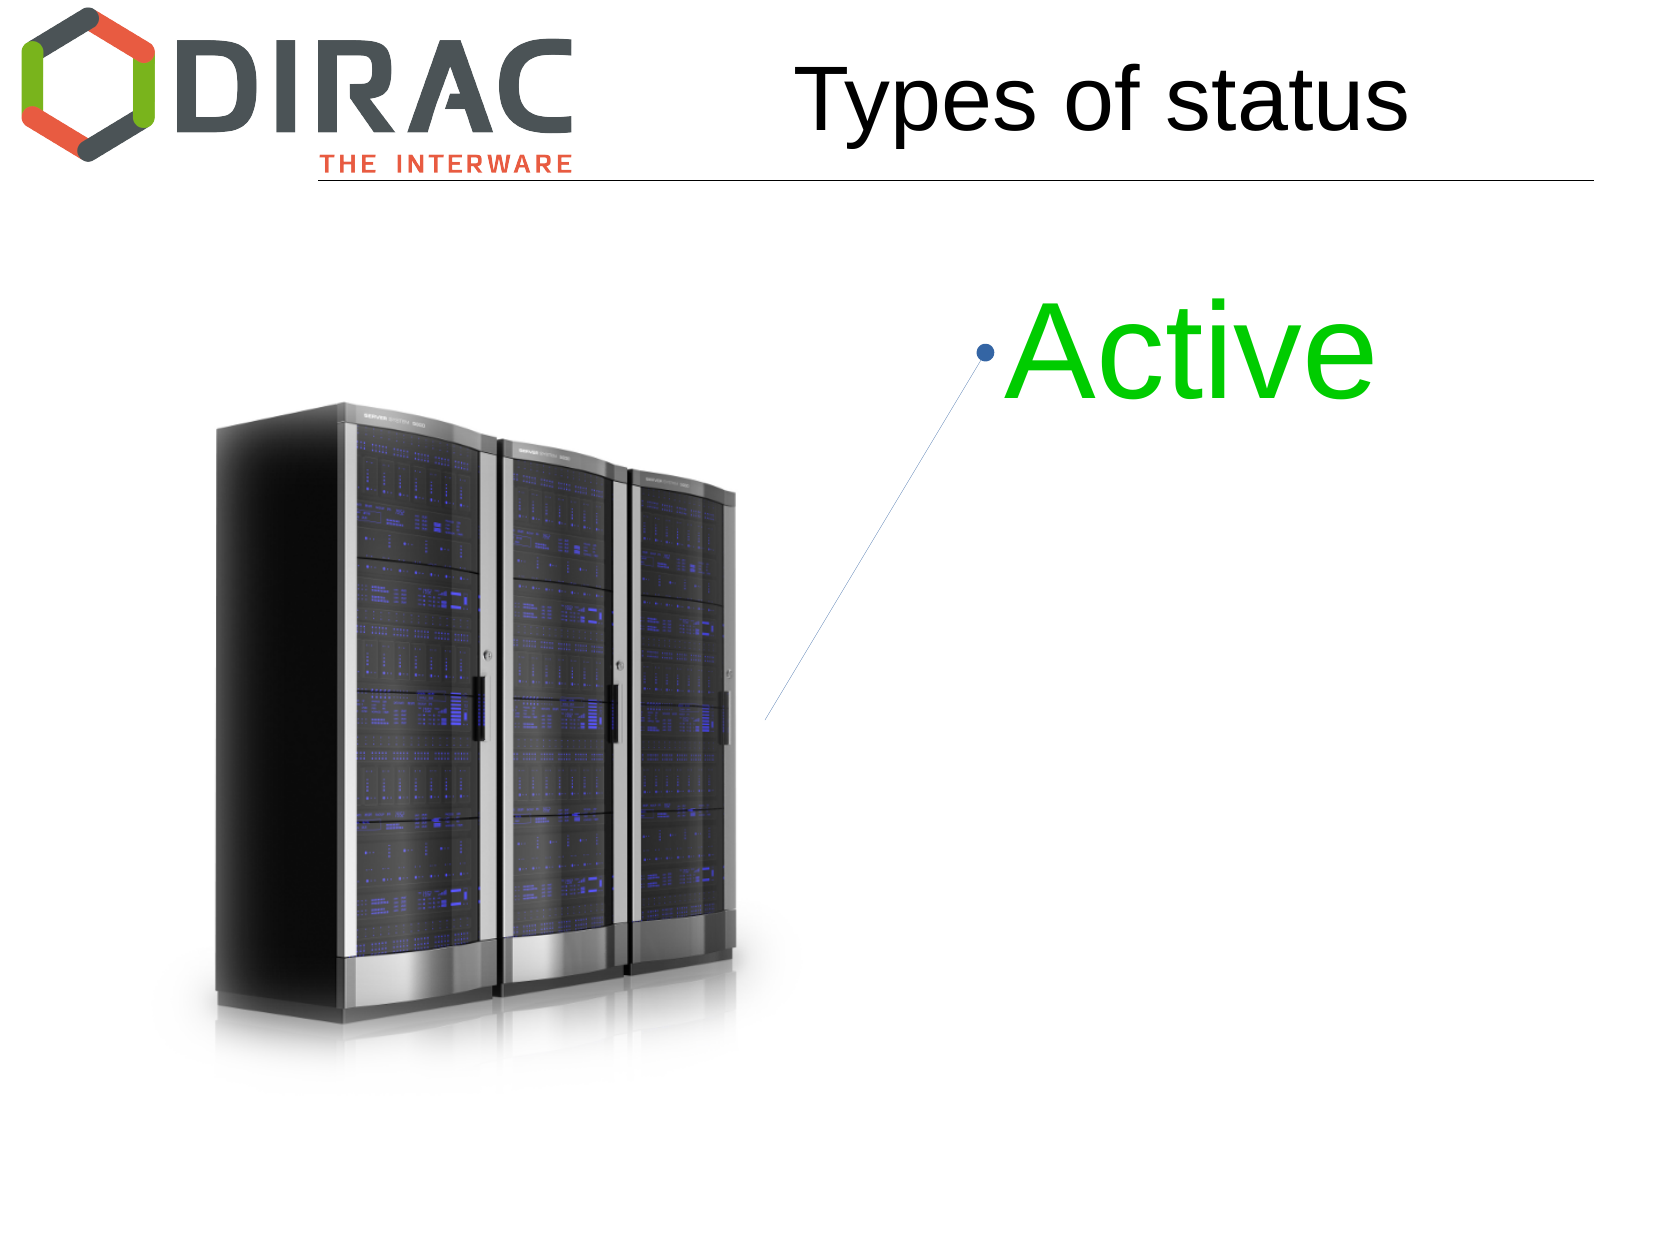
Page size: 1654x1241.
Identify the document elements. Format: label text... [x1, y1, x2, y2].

title Types of status [615, 32, 1591, 166]
picture [4, 0, 589, 181]
picture [133, 361, 826, 1111]
text_box Active [990, 266, 1471, 436]
